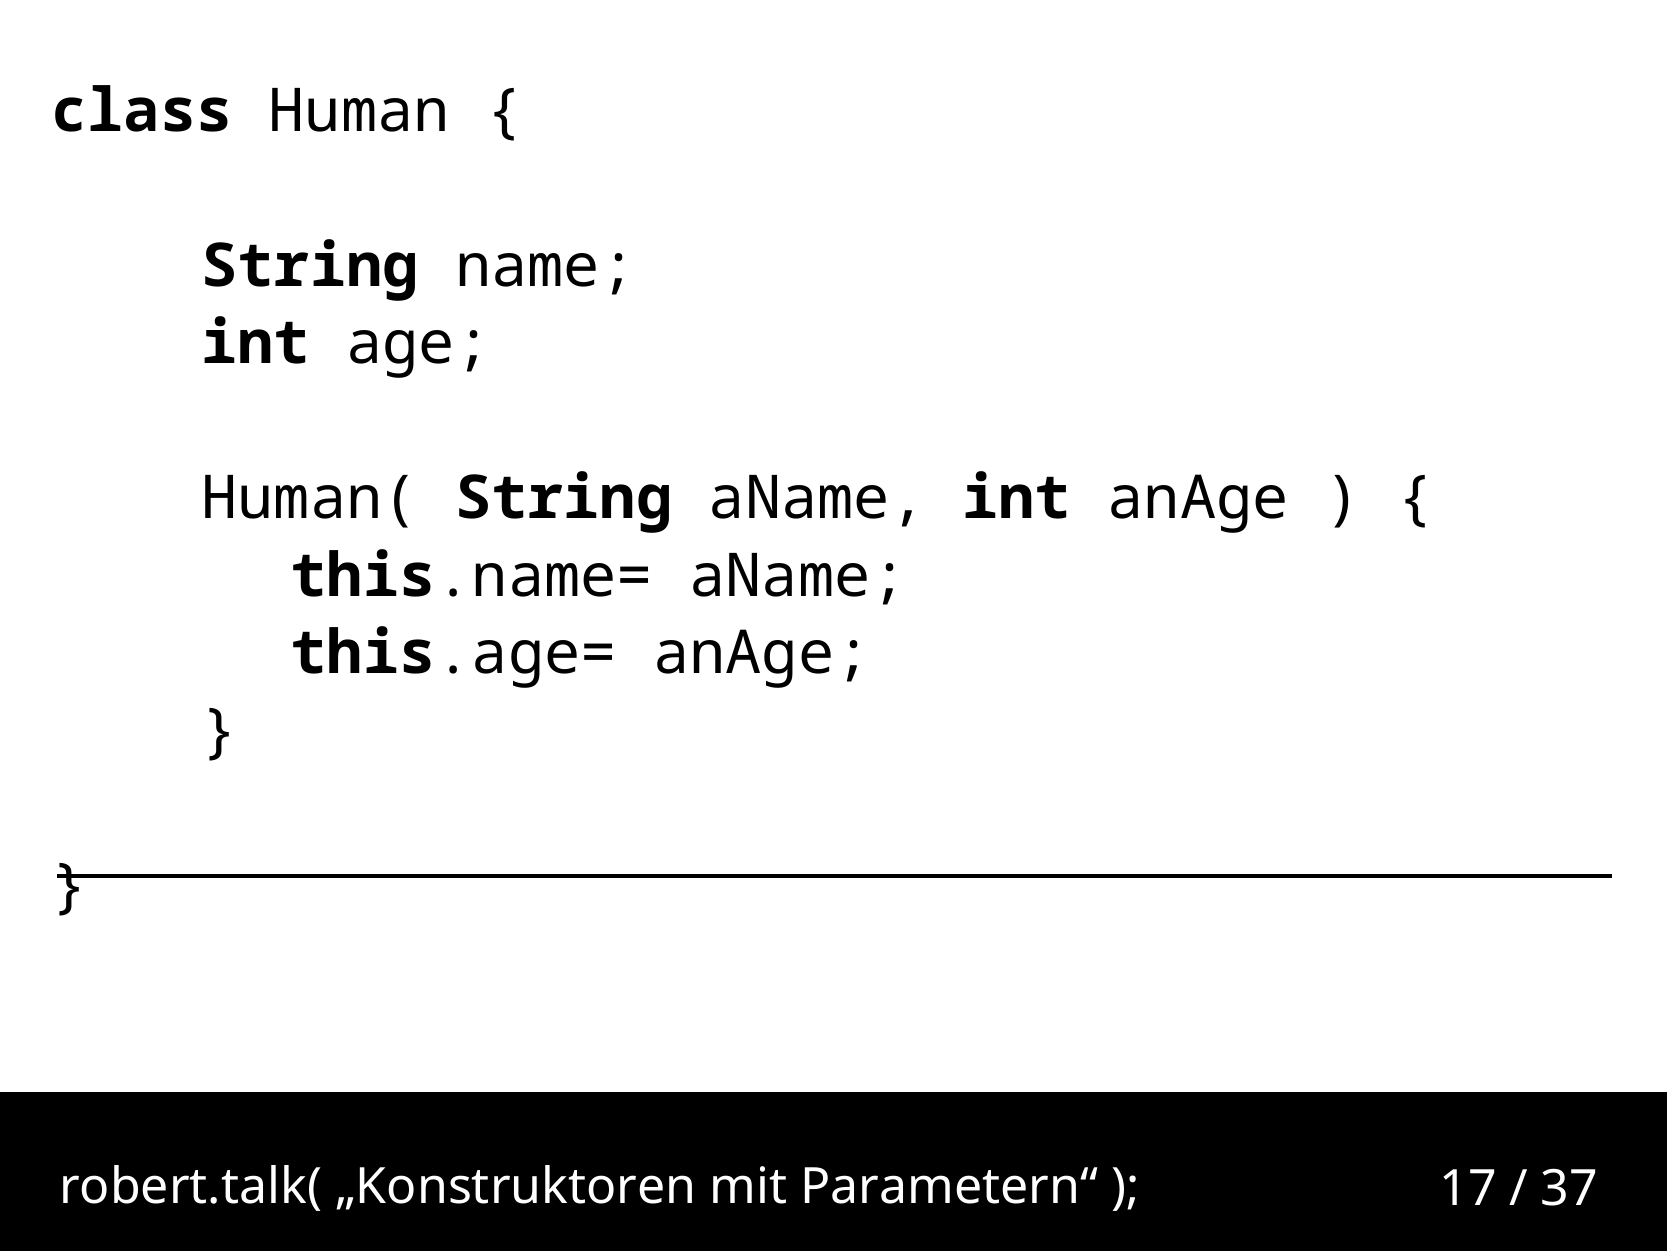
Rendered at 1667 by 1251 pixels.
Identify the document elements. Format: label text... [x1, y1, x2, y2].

text_box robert.talk( „Konstruktoren mit Parametern“ ); [44, 1142, 1550, 1226]
text_box class Human { String name; int age; Human( String aName, int anAge ) { this.name= aName; this.age= anAge; } } Human robert = new Human("Robert", 29); [45, 68, 1625, 1014]
